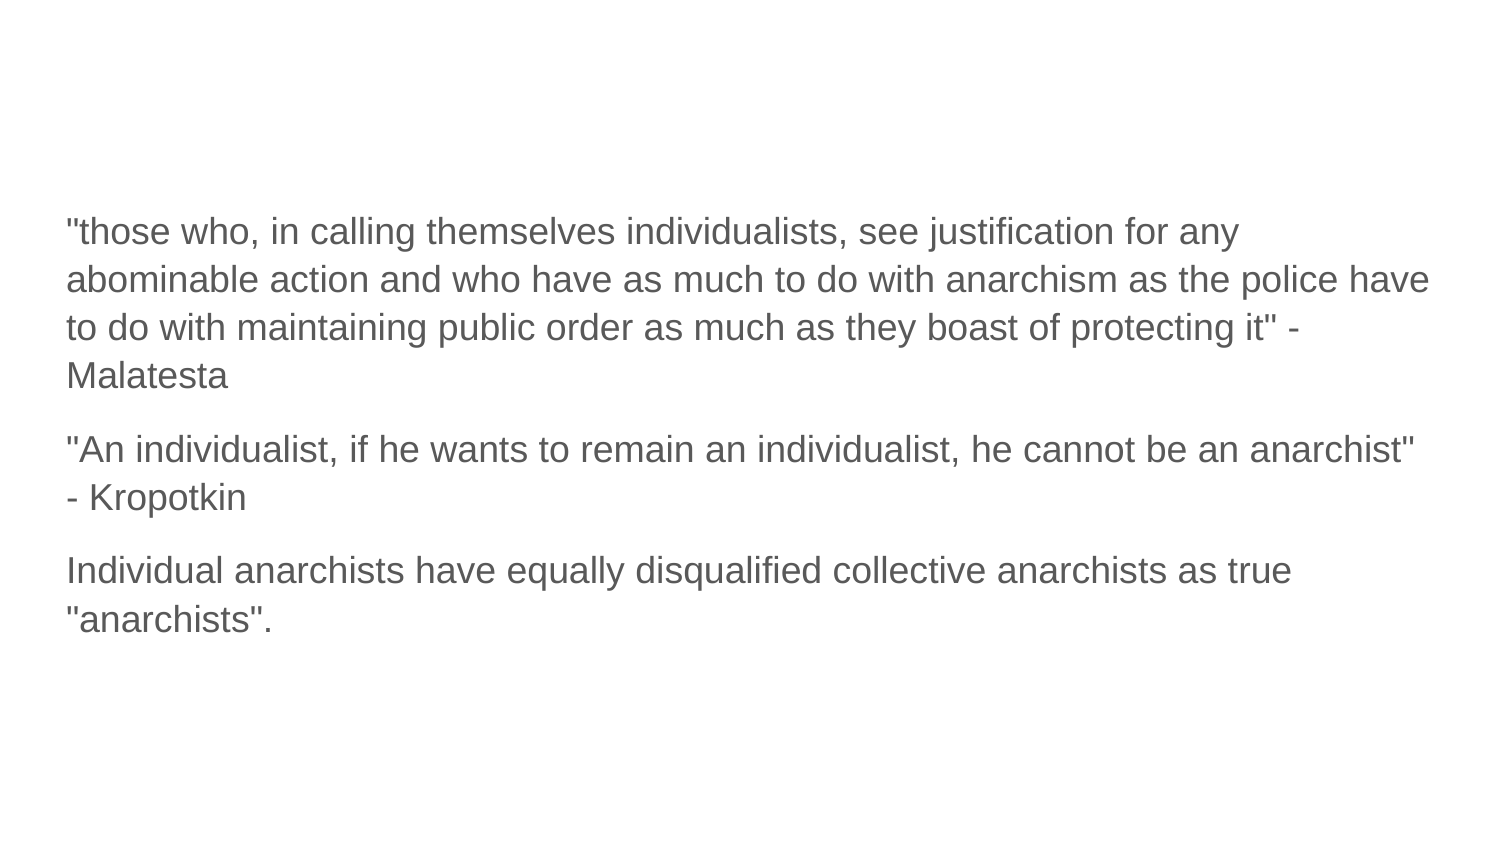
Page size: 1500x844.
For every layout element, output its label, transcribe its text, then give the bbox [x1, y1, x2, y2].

list "those who, in calling themselves individualists, see justification for any abominable action and who have as much to do with anarchism as the police have to do with maintaining public order as much as they boast of protecting it" - Malatesta "An individualist, if he wants to remain an individualist, he cannot be an anarchist" - Kropotkin Individual anarchists have equally disqualified collective anarchists as true "anarchists". [51, 189, 1449, 750]
